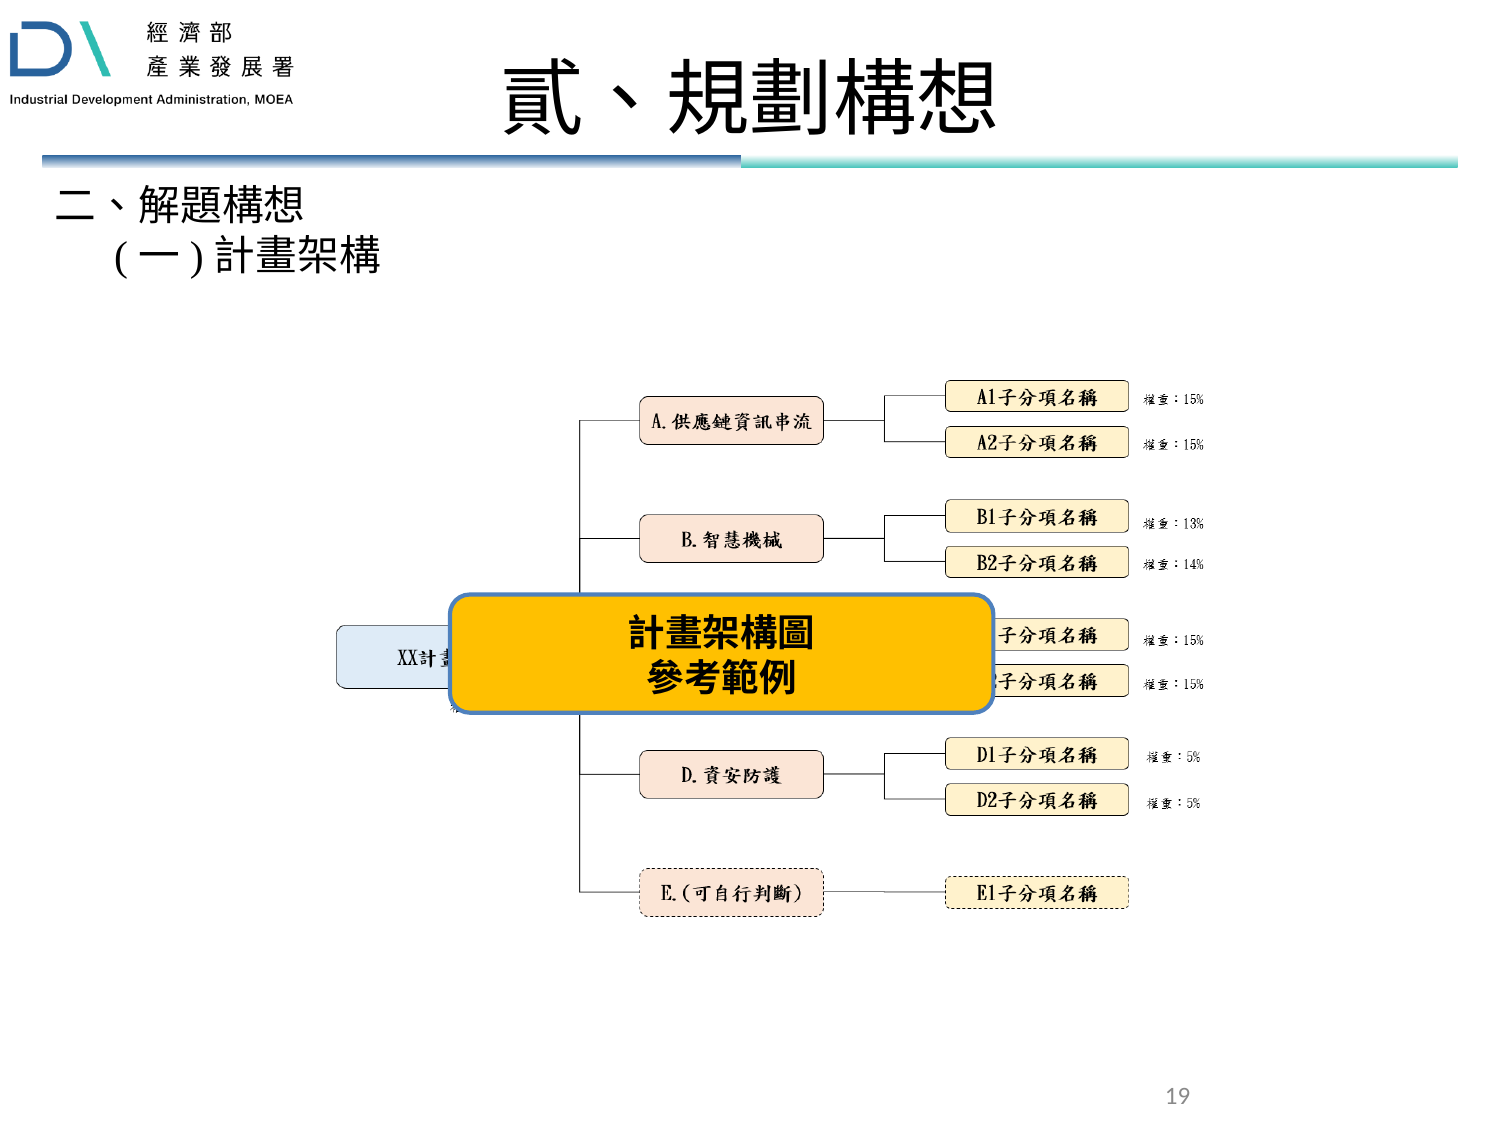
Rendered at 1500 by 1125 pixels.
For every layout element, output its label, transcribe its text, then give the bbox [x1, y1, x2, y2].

text_box 19 [1149, 1065, 1500, 1125]
text_box 貳、規劃構想 [75, 19, 1426, 171]
picture [254, 375, 1246, 935]
text_box 計畫架構圖 參考範例 [449, 594, 994, 713]
text_box 二、解題構想 (一)計畫架構 [40, 172, 1390, 287]
